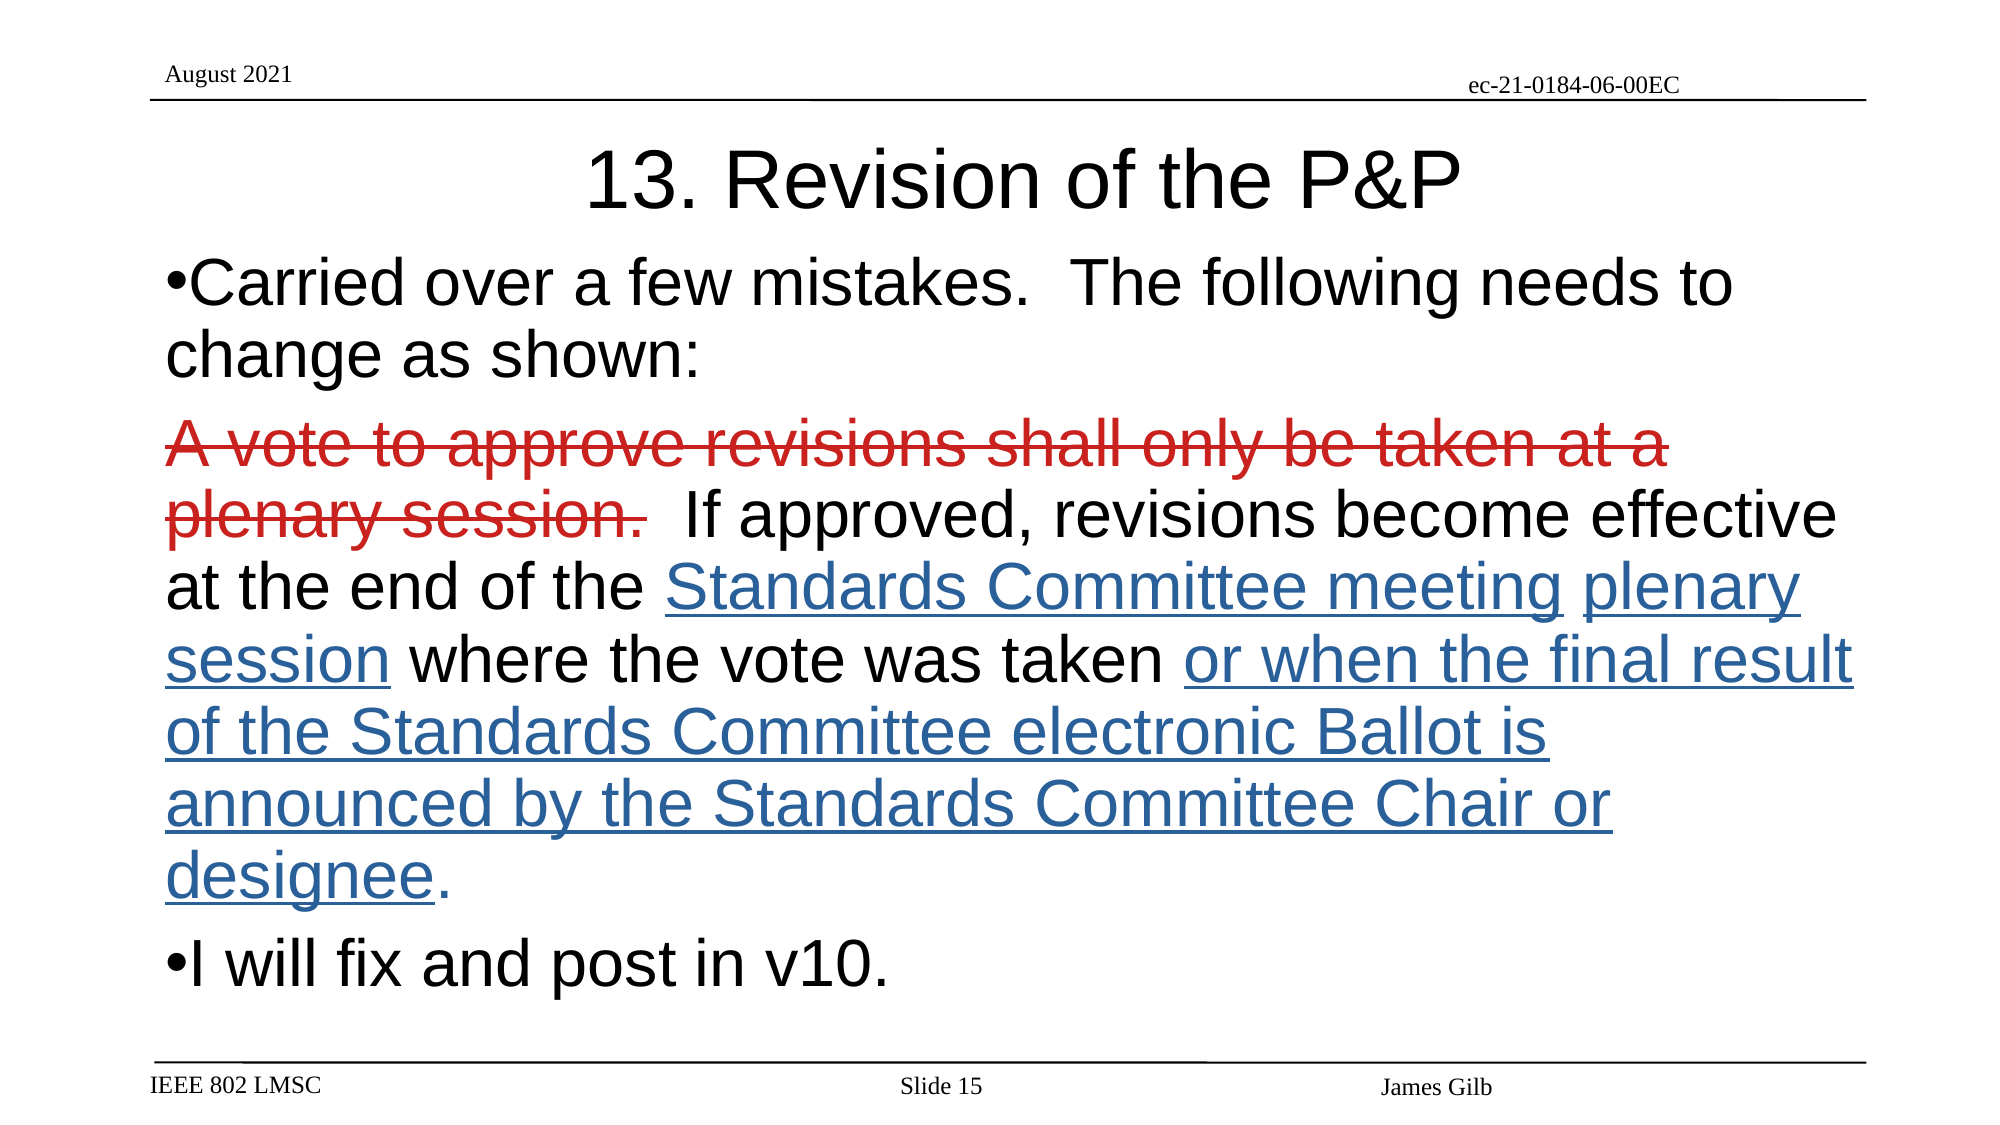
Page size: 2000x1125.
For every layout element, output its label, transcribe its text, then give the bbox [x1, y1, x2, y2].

text_box Slide [799, 1069, 1083, 1108]
title 13. Revision of the P&P [149, 112, 1900, 238]
list Carried over a few mistakes. The following needs to change as shown: A vote to approve revisions shall only be taken at a plenary session. If approved, revisions become effective at the end of the Standards Committee meeting plenary session where the vote was taken or when the final result of the Standards Committee electronic Ballot is announced by the Standards Committee Chair or designee. I will fix and post in v10. [149, 239, 1900, 1051]
